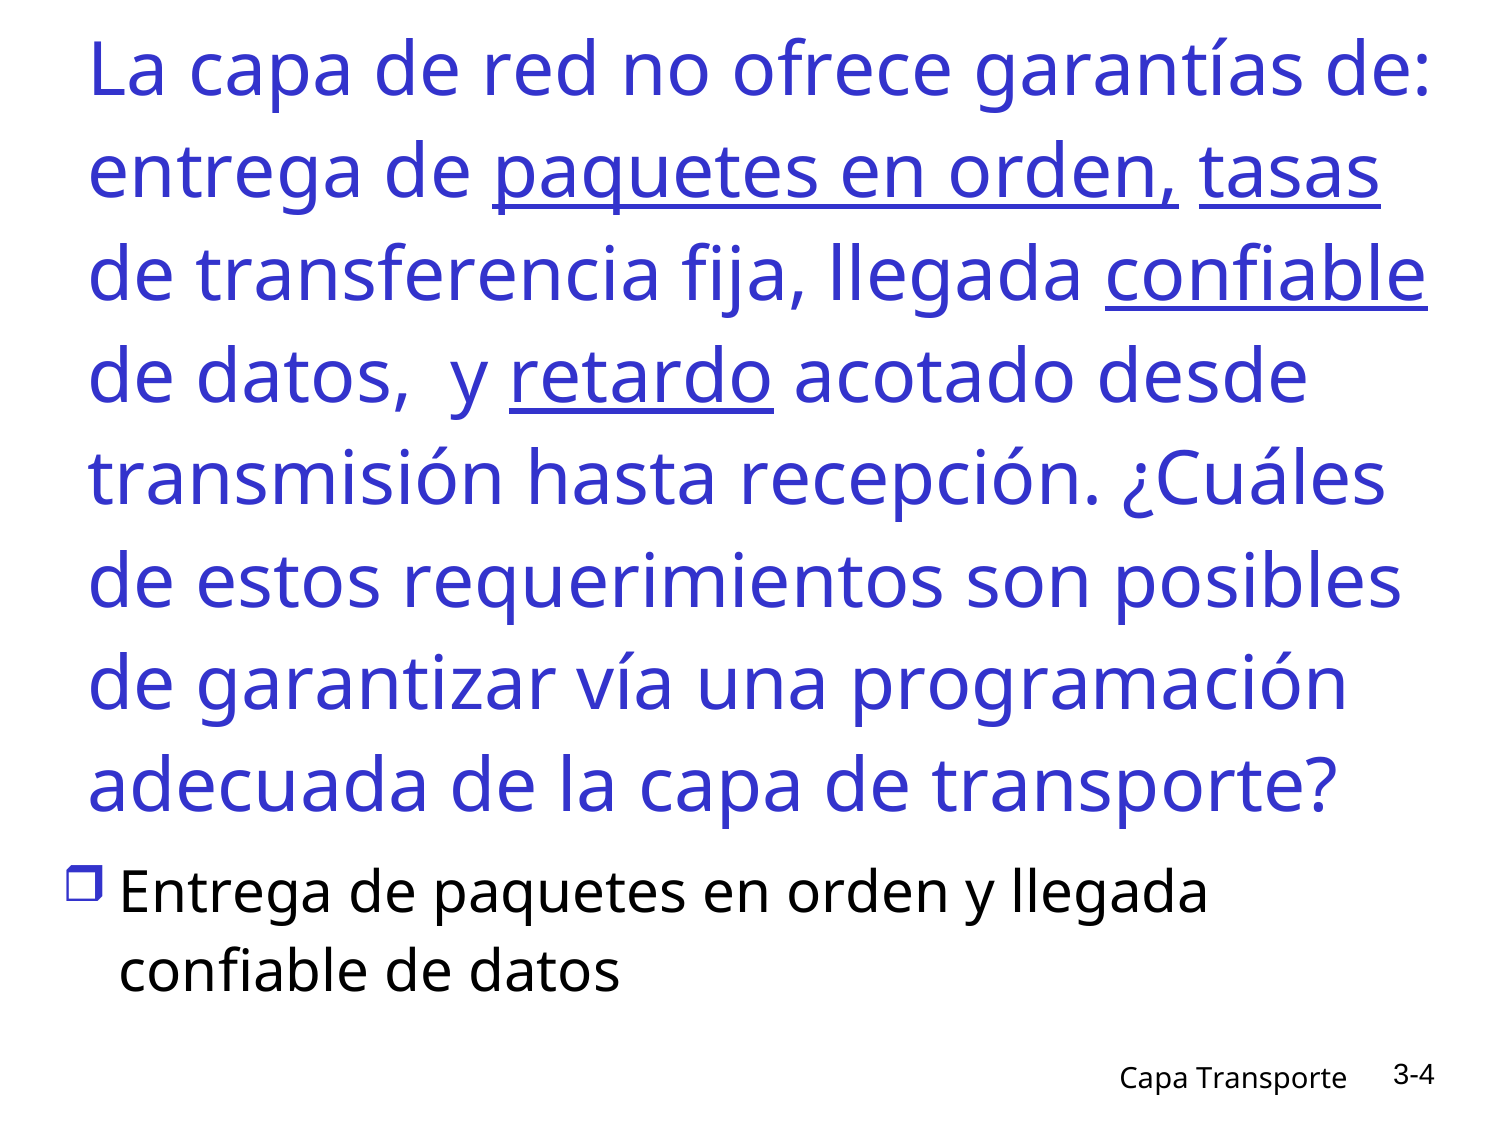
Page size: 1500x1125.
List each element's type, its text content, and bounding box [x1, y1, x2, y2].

title La capa de red no ofrece garantías de: entrega de paquetes en orden, tasas de transferencia fija, llegada confiable de datos, y retardo acotado desde transmisión hasta recepción. ¿Cuáles de estos requerimientos son posibles de garantizar vía una programación adecuada de la capa de transporte? [87, 30, 1463, 819]
list Entrega de paquetes en orden y llegada confiable de datos [62, 849, 1463, 998]
